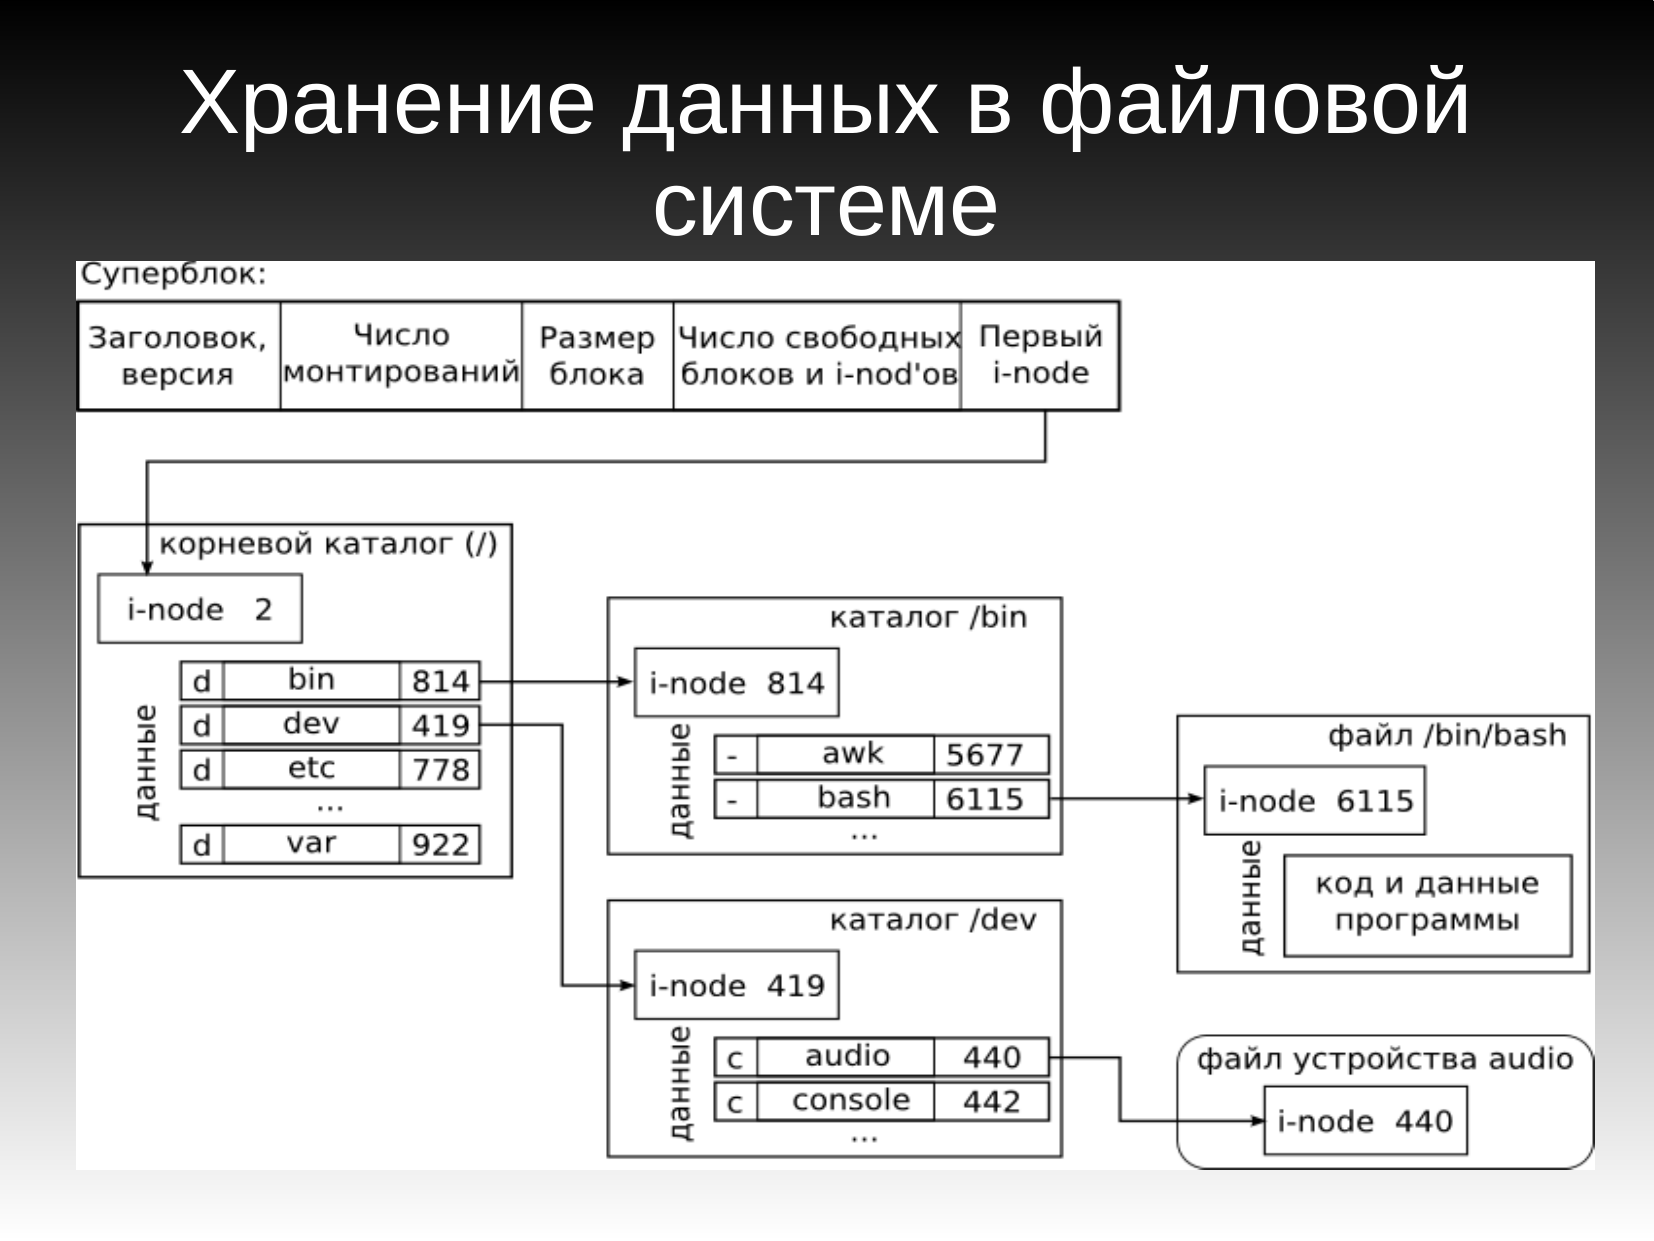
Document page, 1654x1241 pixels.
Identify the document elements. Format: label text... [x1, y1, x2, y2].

title Хранение данных в файловой системе [82, 49, 1571, 257]
picture [76, 261, 1595, 1170]
